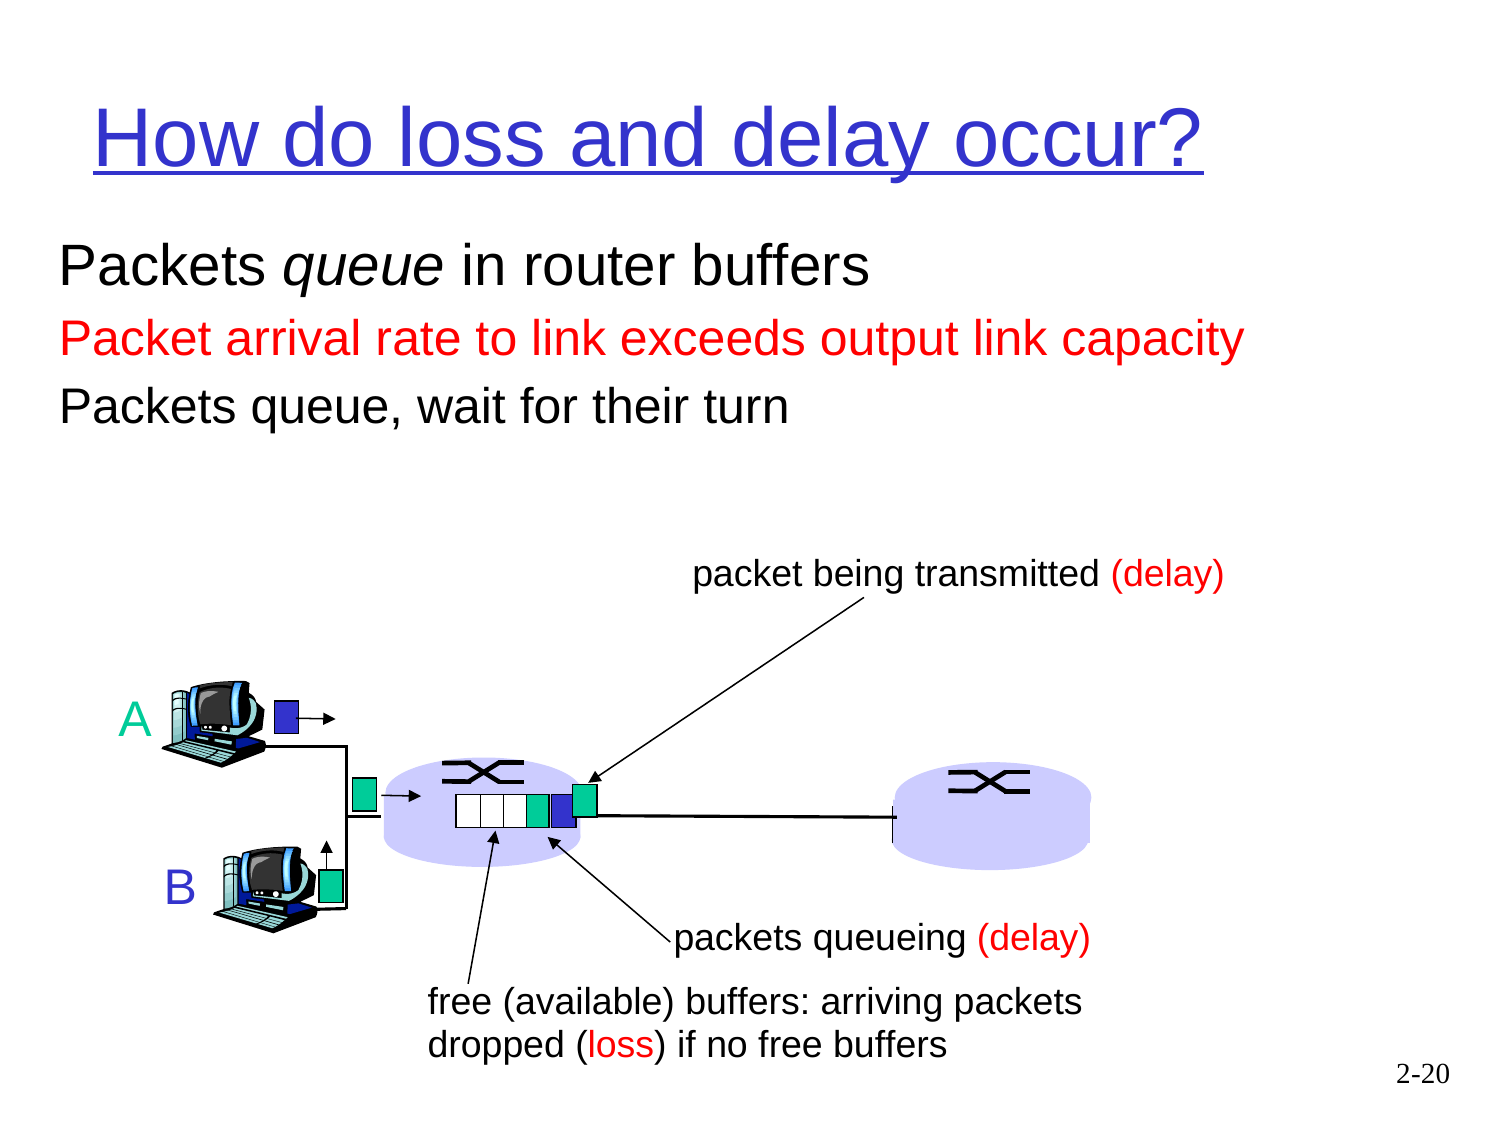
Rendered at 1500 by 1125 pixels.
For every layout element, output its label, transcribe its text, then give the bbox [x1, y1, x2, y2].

text_box [447, 757, 521, 769]
list Packets queue in router buffers Packet arrival rate to link exceeds output link capacity Packets queue, wait for their turn [44, 224, 1430, 572]
text_box B [148, 851, 212, 923]
text_box packet being transmitted (delay) [677, 544, 1240, 602]
text_box [274, 700, 299, 734]
text_box A [103, 684, 167, 756]
text_box [892, 762, 1092, 871]
title How do loss and delay occur? [78, 43, 1354, 224]
text_box free (available) buffers: arriving packets dropped (loss) if no free buffers [412, 973, 1109, 1073]
text_box packets queueing (delay) [658, 908, 1107, 967]
picture [213, 845, 320, 934]
picture [161, 680, 268, 768]
text_box [383, 760, 597, 867]
text_box [319, 869, 344, 903]
